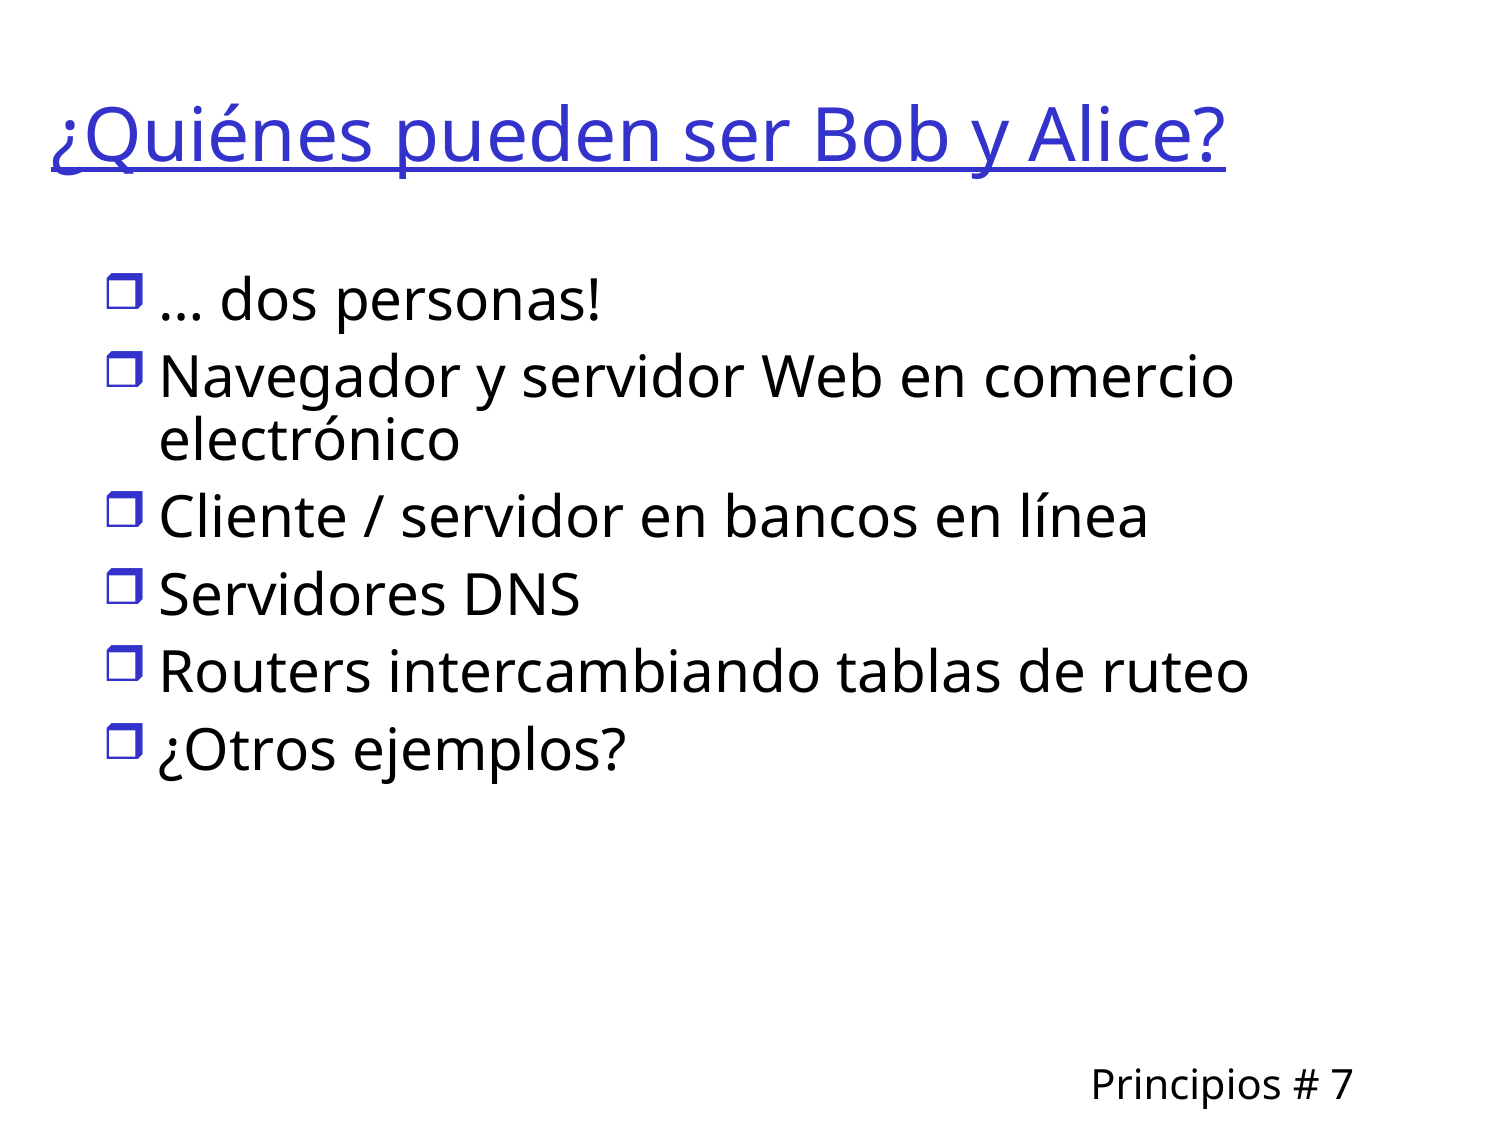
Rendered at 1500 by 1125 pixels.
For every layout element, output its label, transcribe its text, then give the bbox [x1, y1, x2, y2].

list … dos personas! Navegador y servidor Web en comercio electrónico Cliente / servidor en bancos en línea Servidores DNS Routers intercambiando tablas de ruteo ¿Otros ejemplos? [87, 262, 1363, 824]
title ¿Quiénes pueden ser Bob y Alice? [36, 23, 1453, 239]
